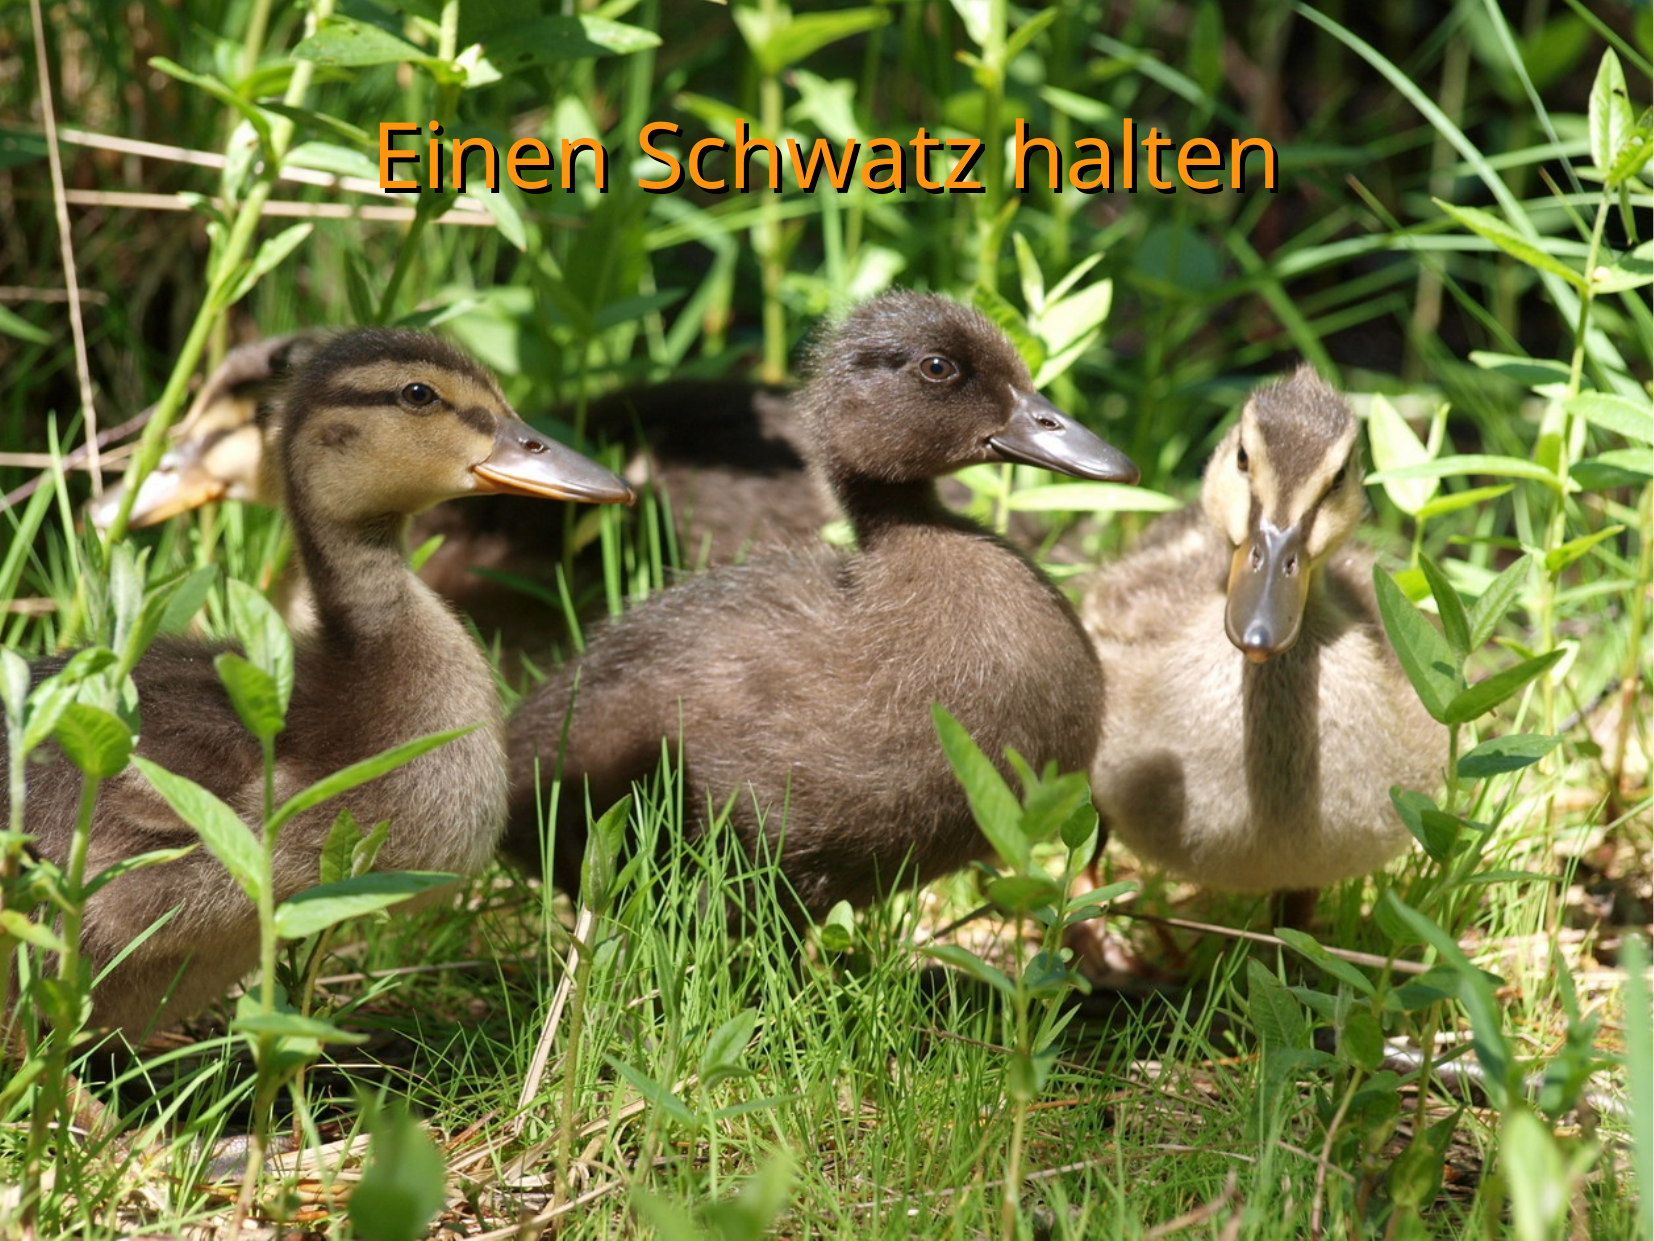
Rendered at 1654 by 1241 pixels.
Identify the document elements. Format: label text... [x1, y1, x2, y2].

title Einen Schwatz halten [82, 43, 1571, 263]
picture [0, 0, 1654, 1241]
